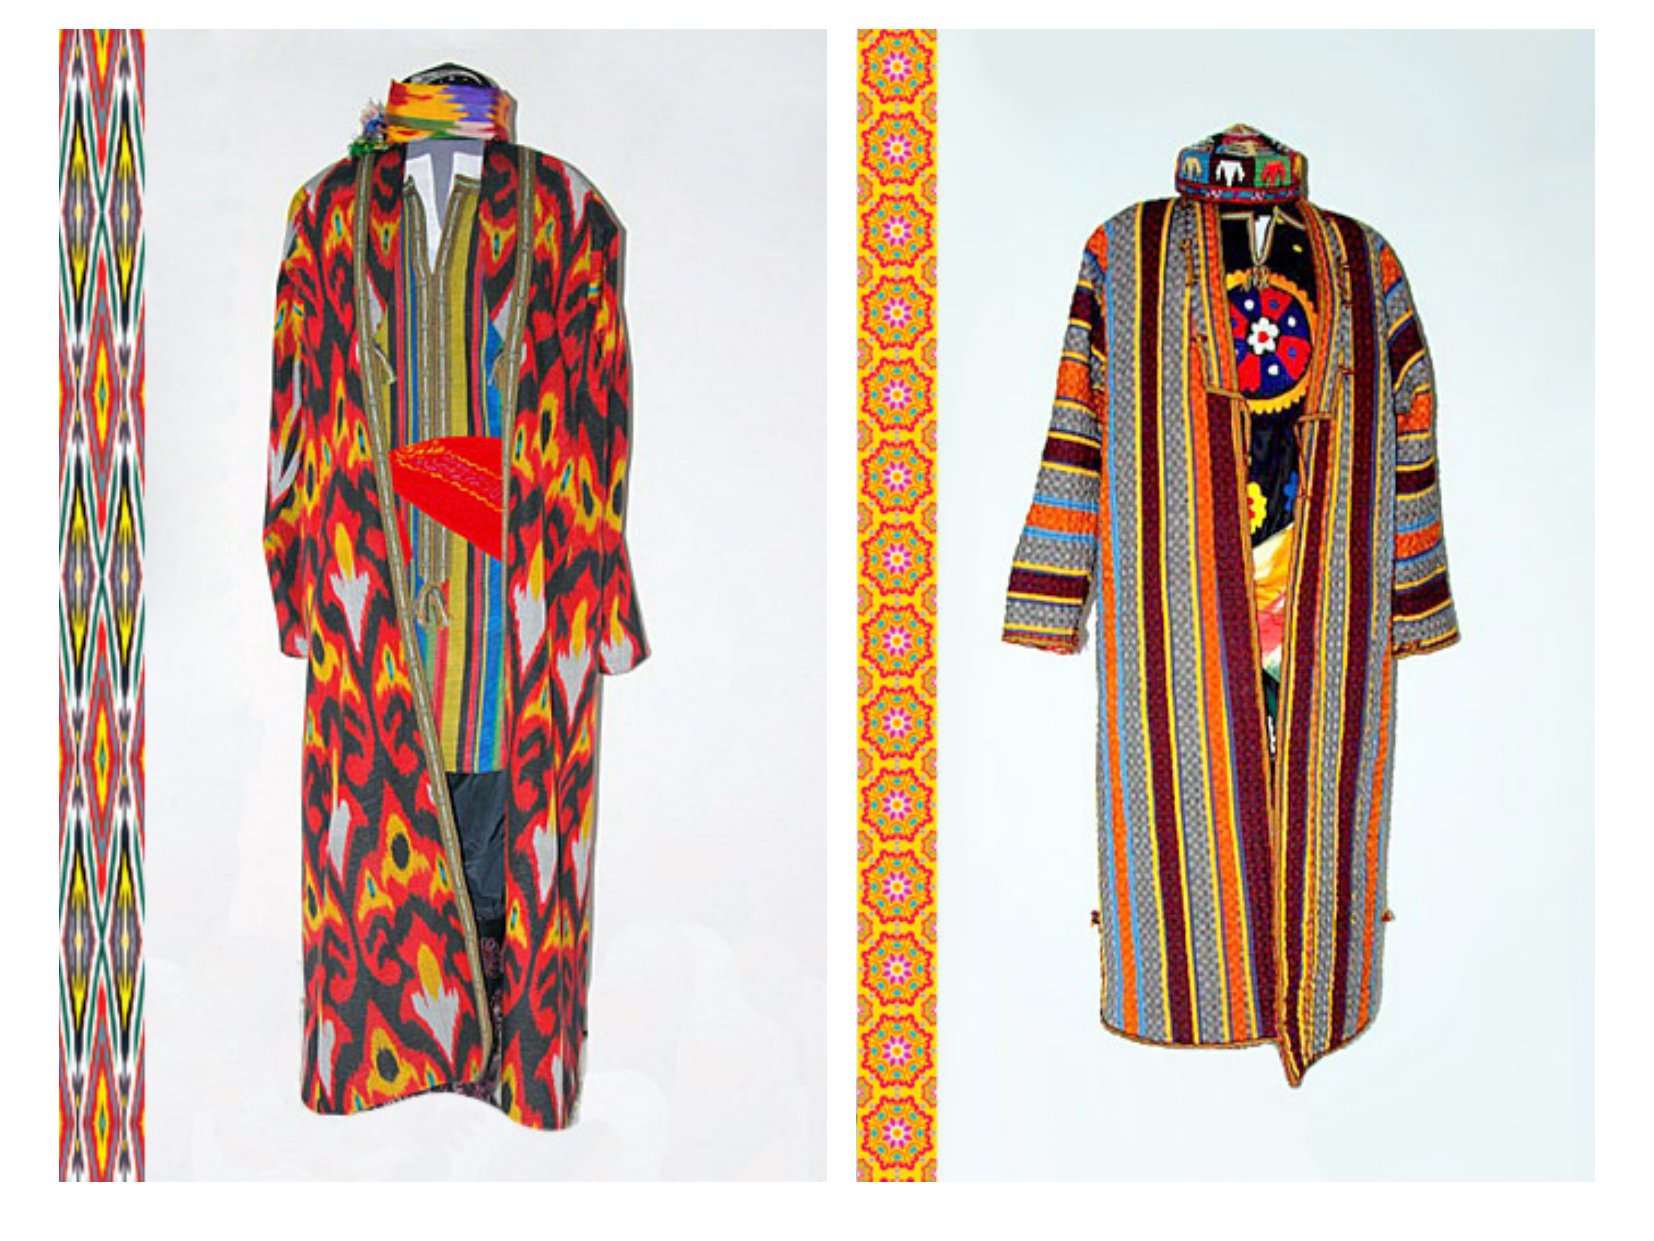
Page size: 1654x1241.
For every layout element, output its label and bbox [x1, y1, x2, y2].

picture [59, 29, 827, 1182]
picture [856, 29, 1595, 1182]
